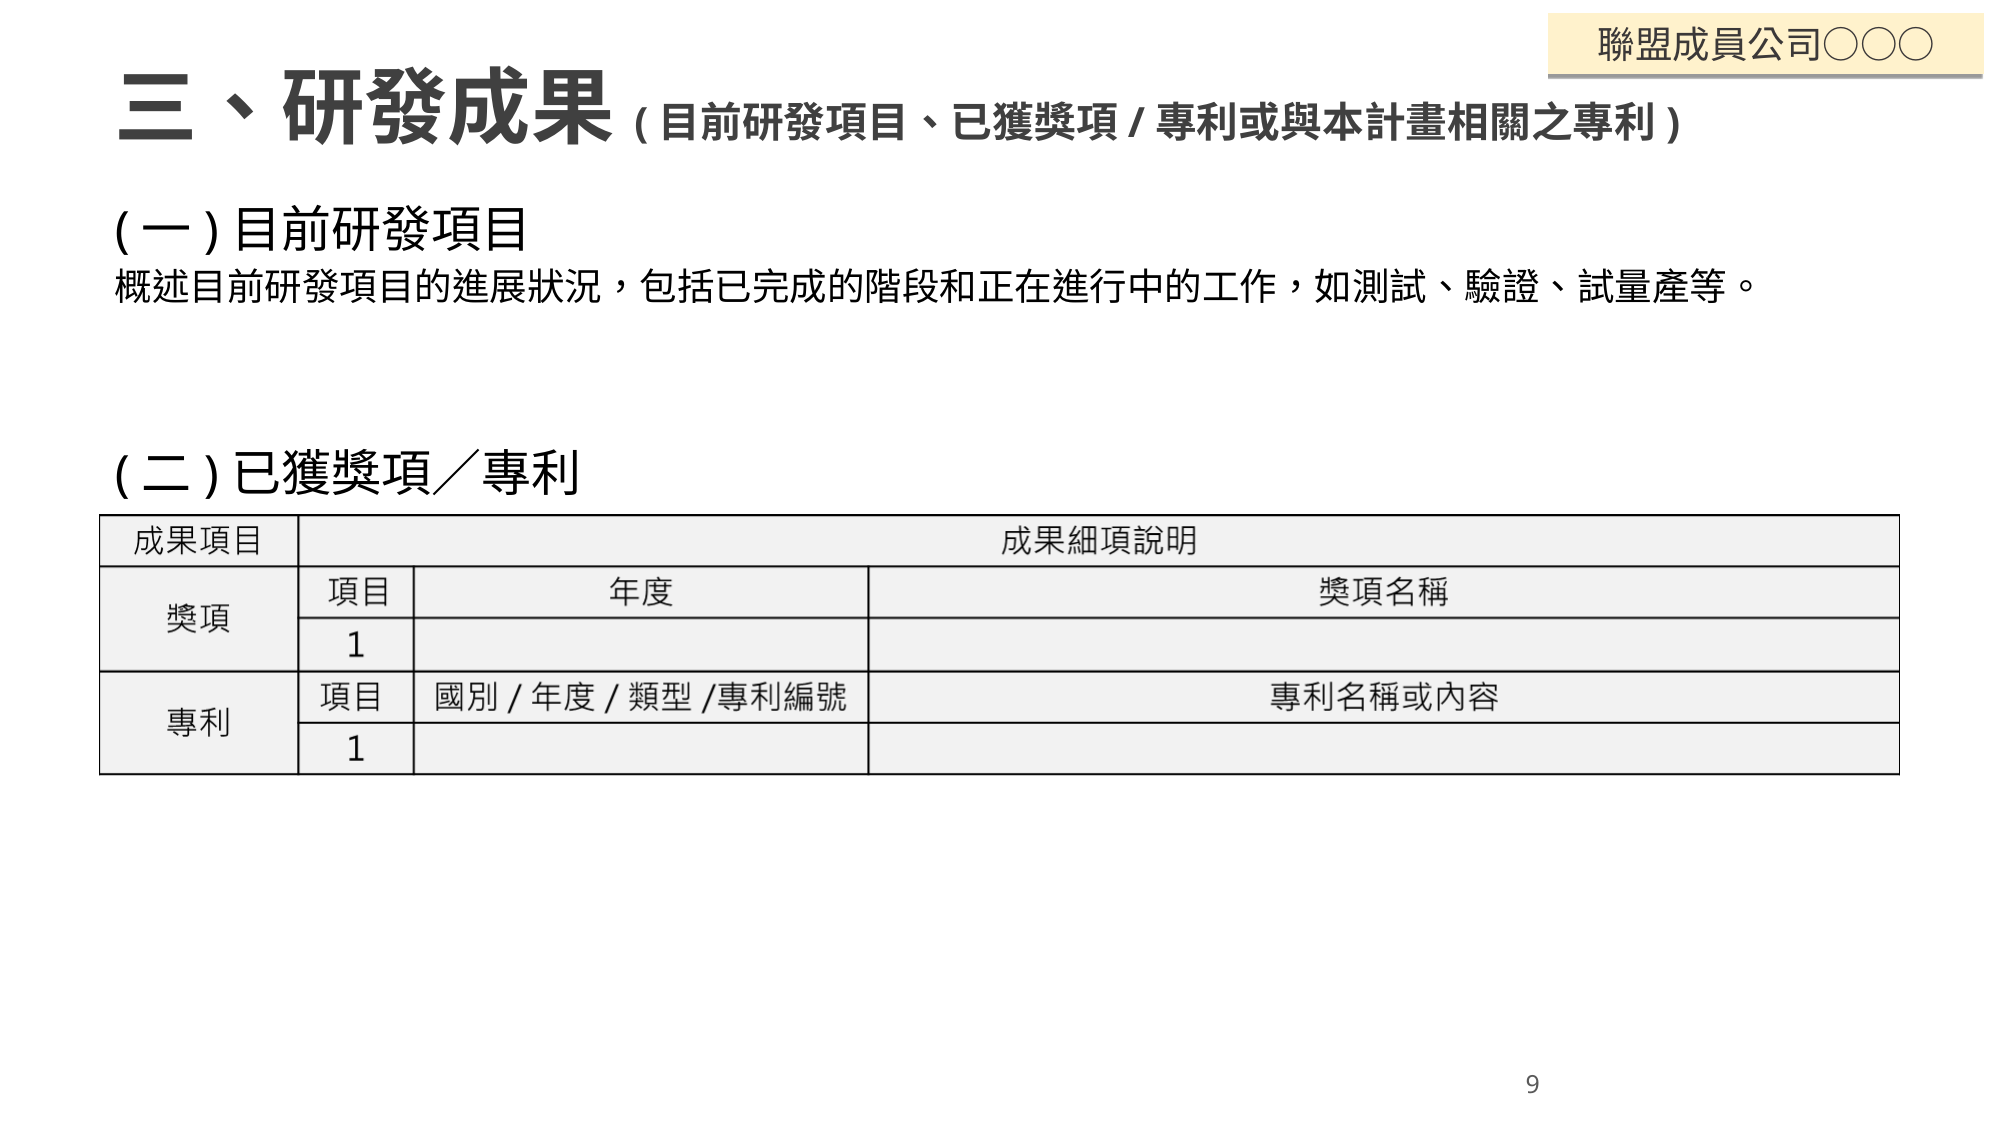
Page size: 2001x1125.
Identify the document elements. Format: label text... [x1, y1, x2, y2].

text_box (一)目前研發項目 概述目前研發項目的進展狀況，包括已完成的階段和正在進行中的工作，如測試、驗證、試量產等。 (二)已獲獎項／專利 [99, 196, 1900, 509]
text_box <編號> [1510, 1061, 1961, 1097]
text_box 聯盟成員公司○○○ [1548, 13, 1984, 74]
title 三、研發成果(目前研發項目、已獲獎項/專利或與本計畫相關之專利) [99, 56, 1900, 166]
picture [99, 509, 1900, 788]
